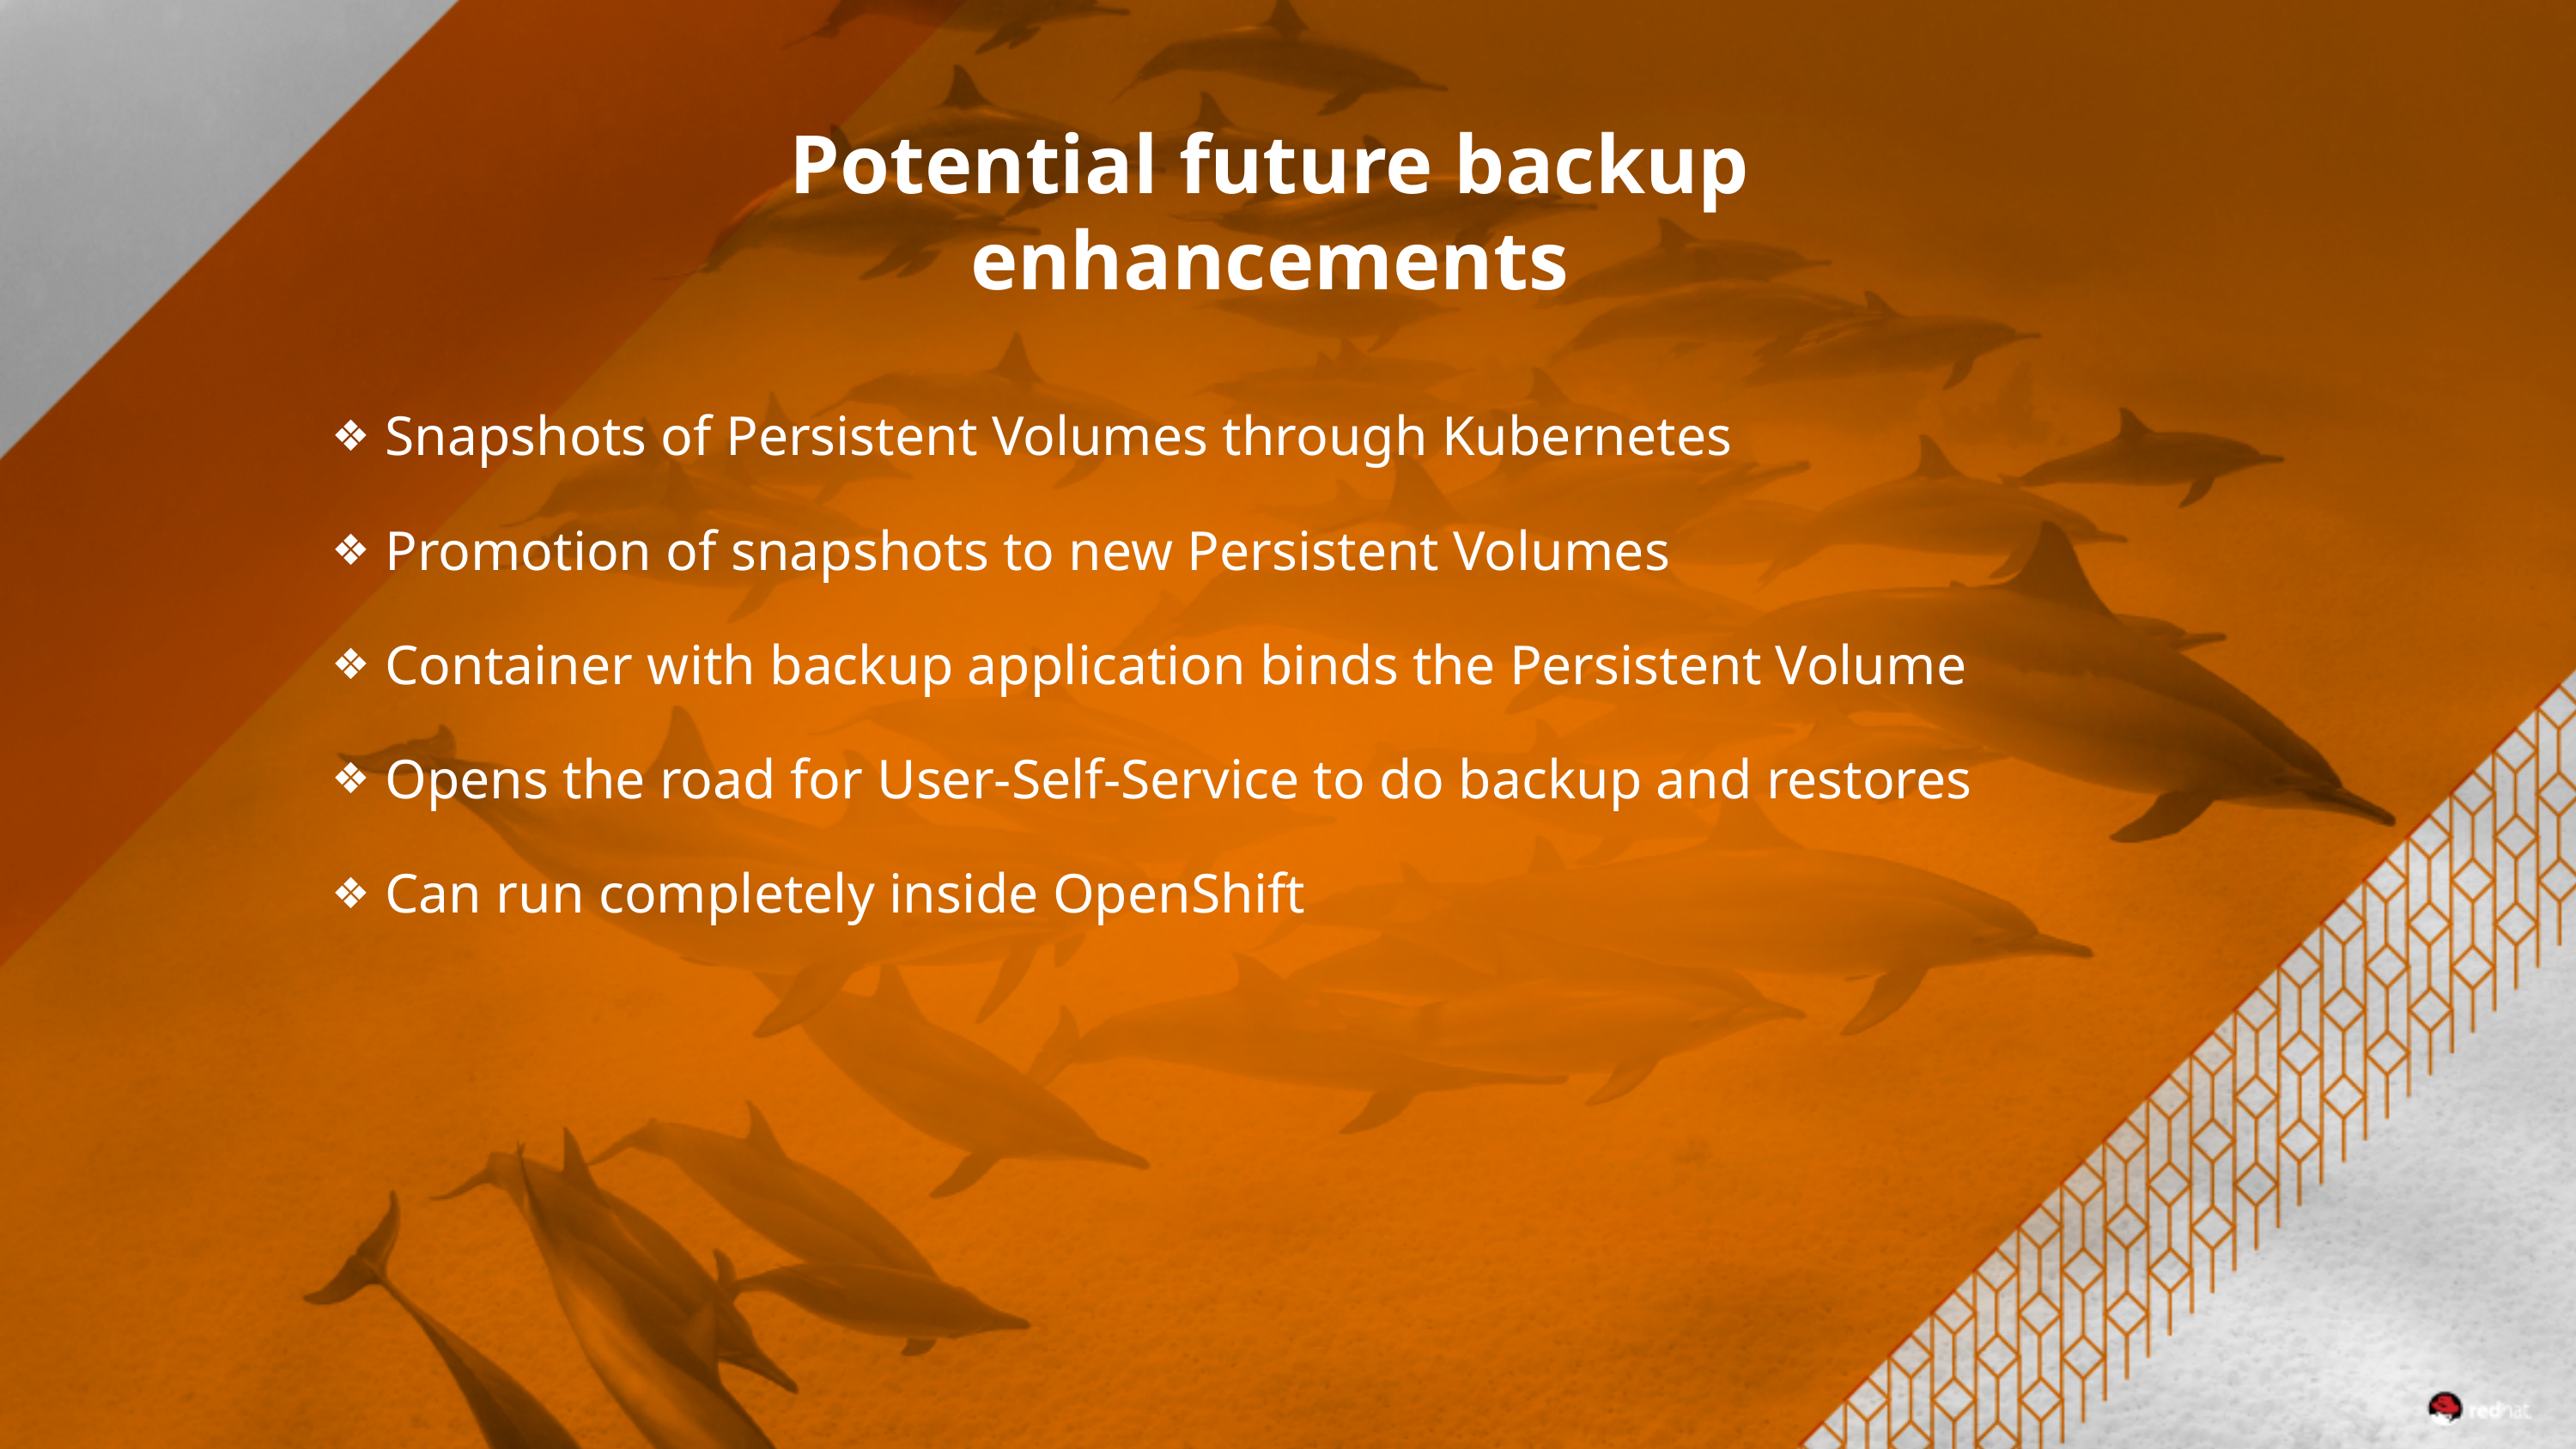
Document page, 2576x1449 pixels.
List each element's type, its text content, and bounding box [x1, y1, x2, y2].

picture [0, 0, 2576, 1449]
text_box Snapshots of Persistent Volumes through Kubernetes Promotion of snapshots to new Persistent Volumes Container with backup application binds the Persistent Volume Opens the road for User-Self-Service to do backup and restores Can run completely inside OpenShift [307, 275, 2282, 1241]
text_box Potential future backup enhancements [480, 117, 2058, 275]
